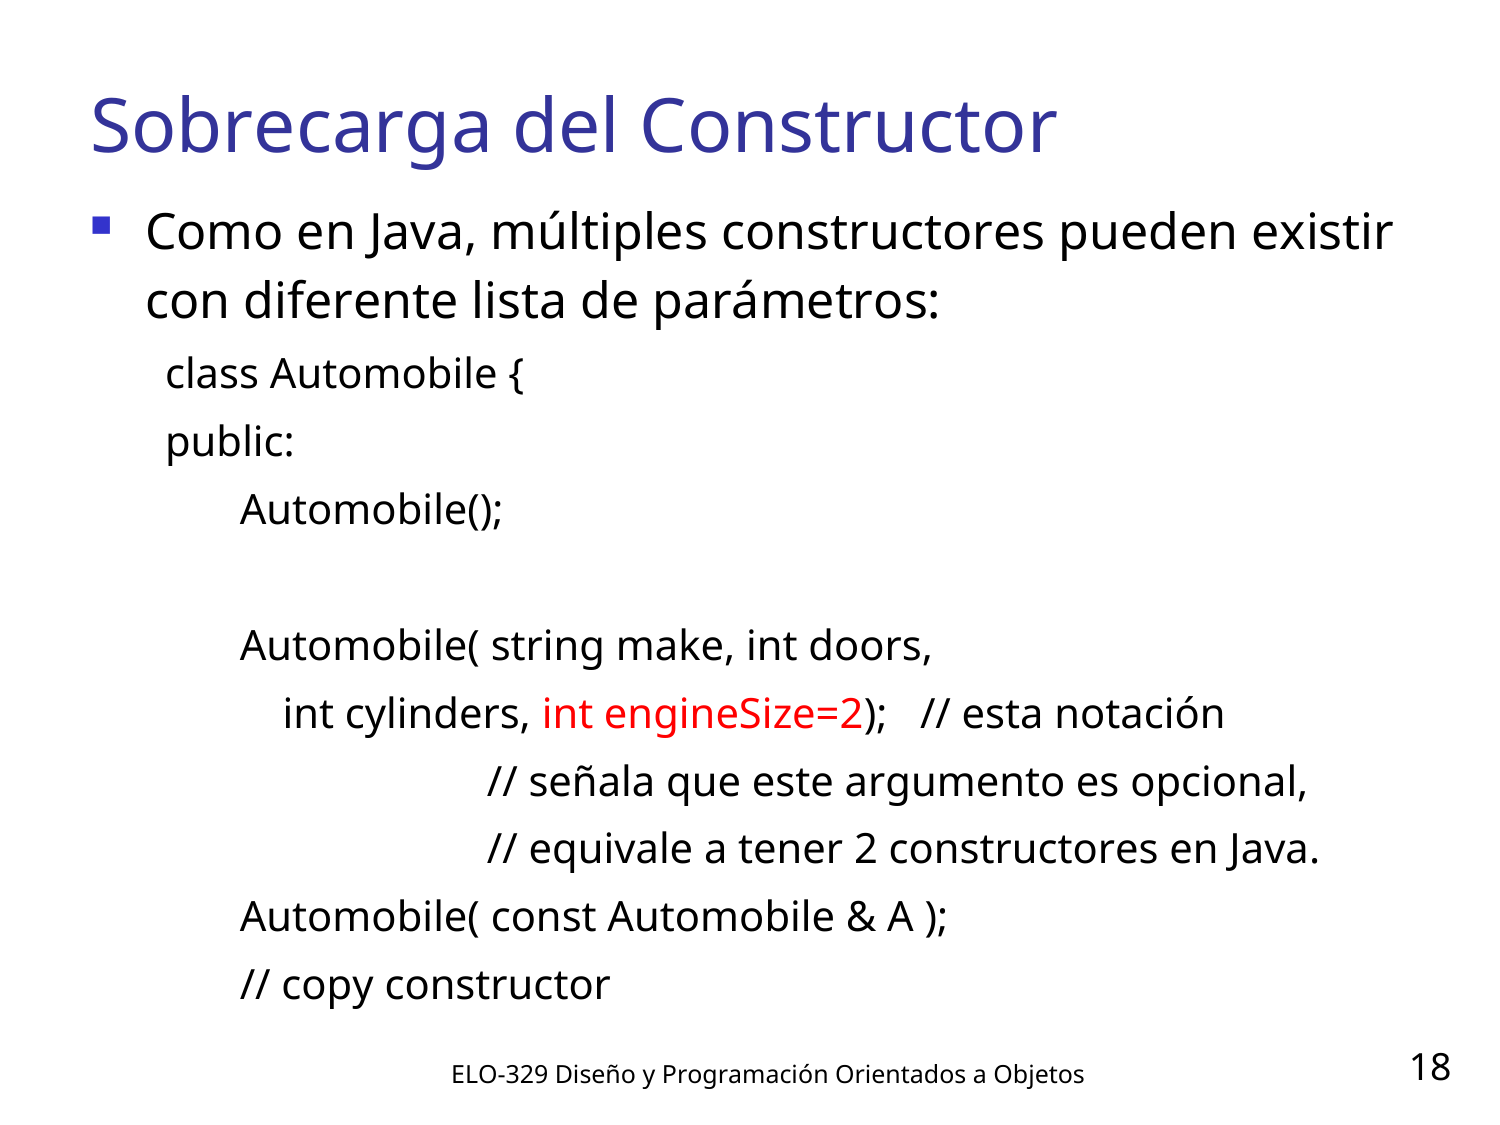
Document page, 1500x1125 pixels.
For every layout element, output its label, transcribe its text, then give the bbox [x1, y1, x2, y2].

list Como en Java, múltiples constructores pueden existir con diferente lista de parámetros: class Automobile { public: Automobile(); Automobile( string make, int doors, int cylinders, int engineSize=2); // esta notación // señala que este argumento es opcional, // equivale a tener 2 constructores en Java. Automobile( const Automobile & A ); // copy constructor [75, 187, 1462, 1008]
title Sobrecarga del Constructor [75, 4, 1500, 183]
